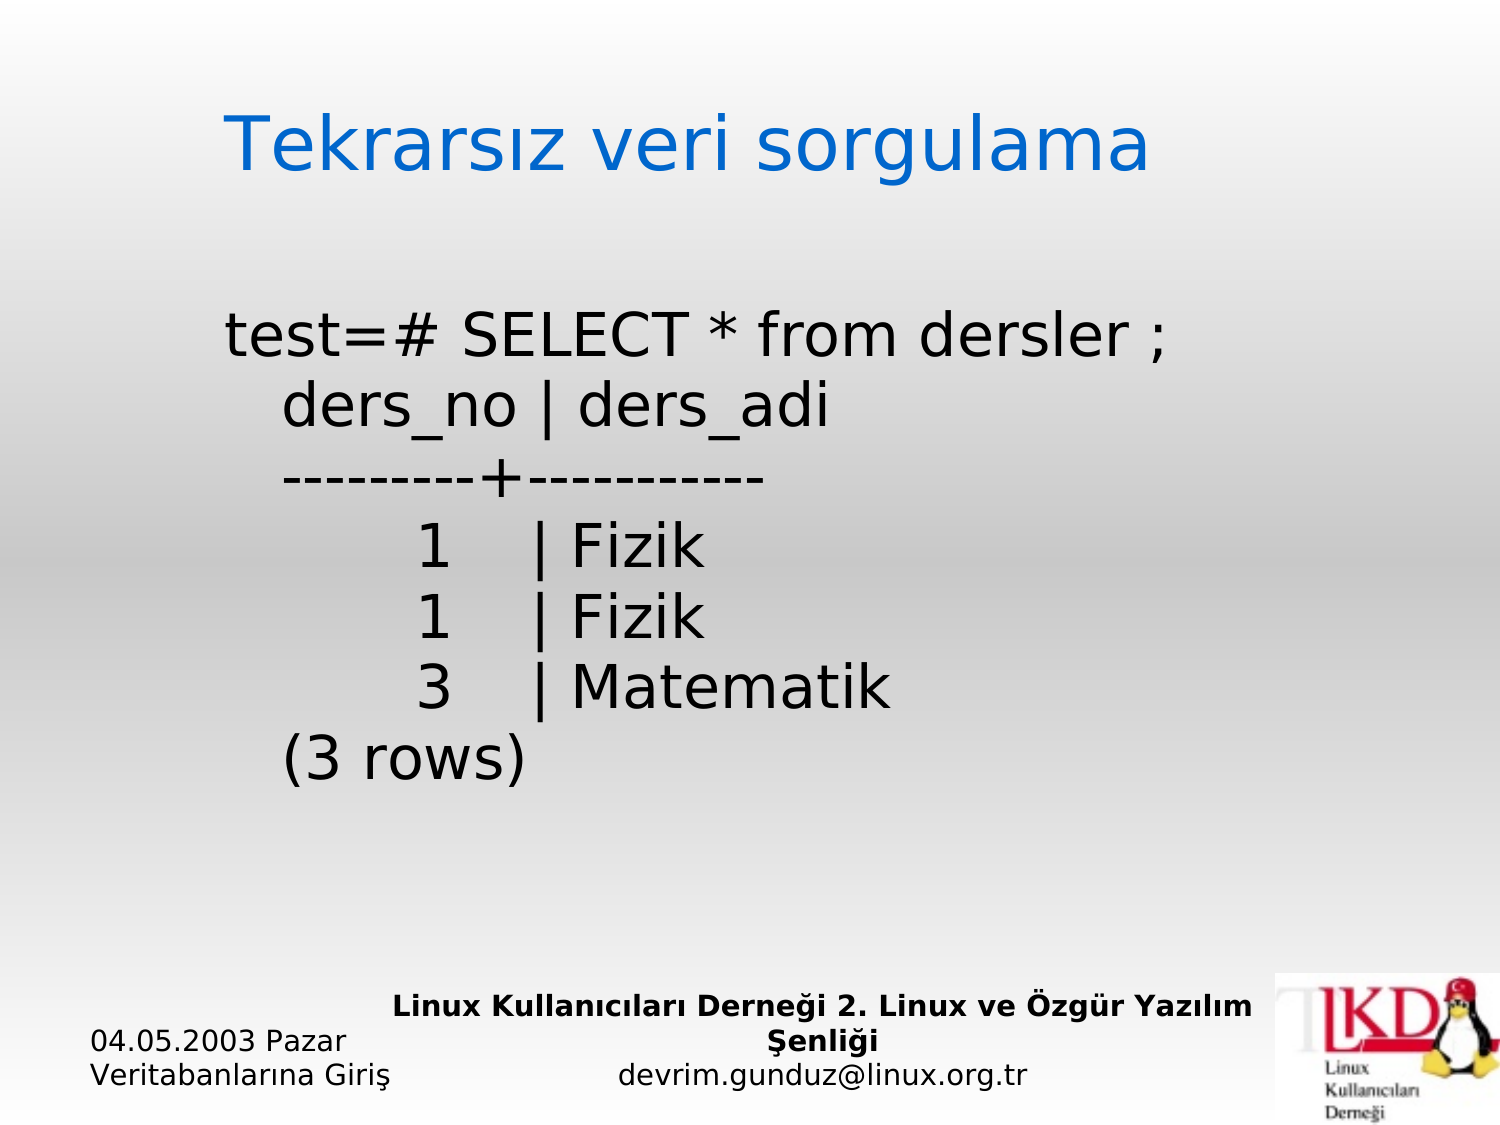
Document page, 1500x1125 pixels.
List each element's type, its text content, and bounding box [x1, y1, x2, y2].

list test=# SELECT * from dersler ; ders_no | ders_adi ---------+----------- 1 | Fizik 1 | Fizik 3 | Matematik (3 rows) [224, 299, 1425, 975]
picture [1275, 973, 1500, 1125]
title Tekrarsız veri sorgulama [224, 49, 1425, 238]
